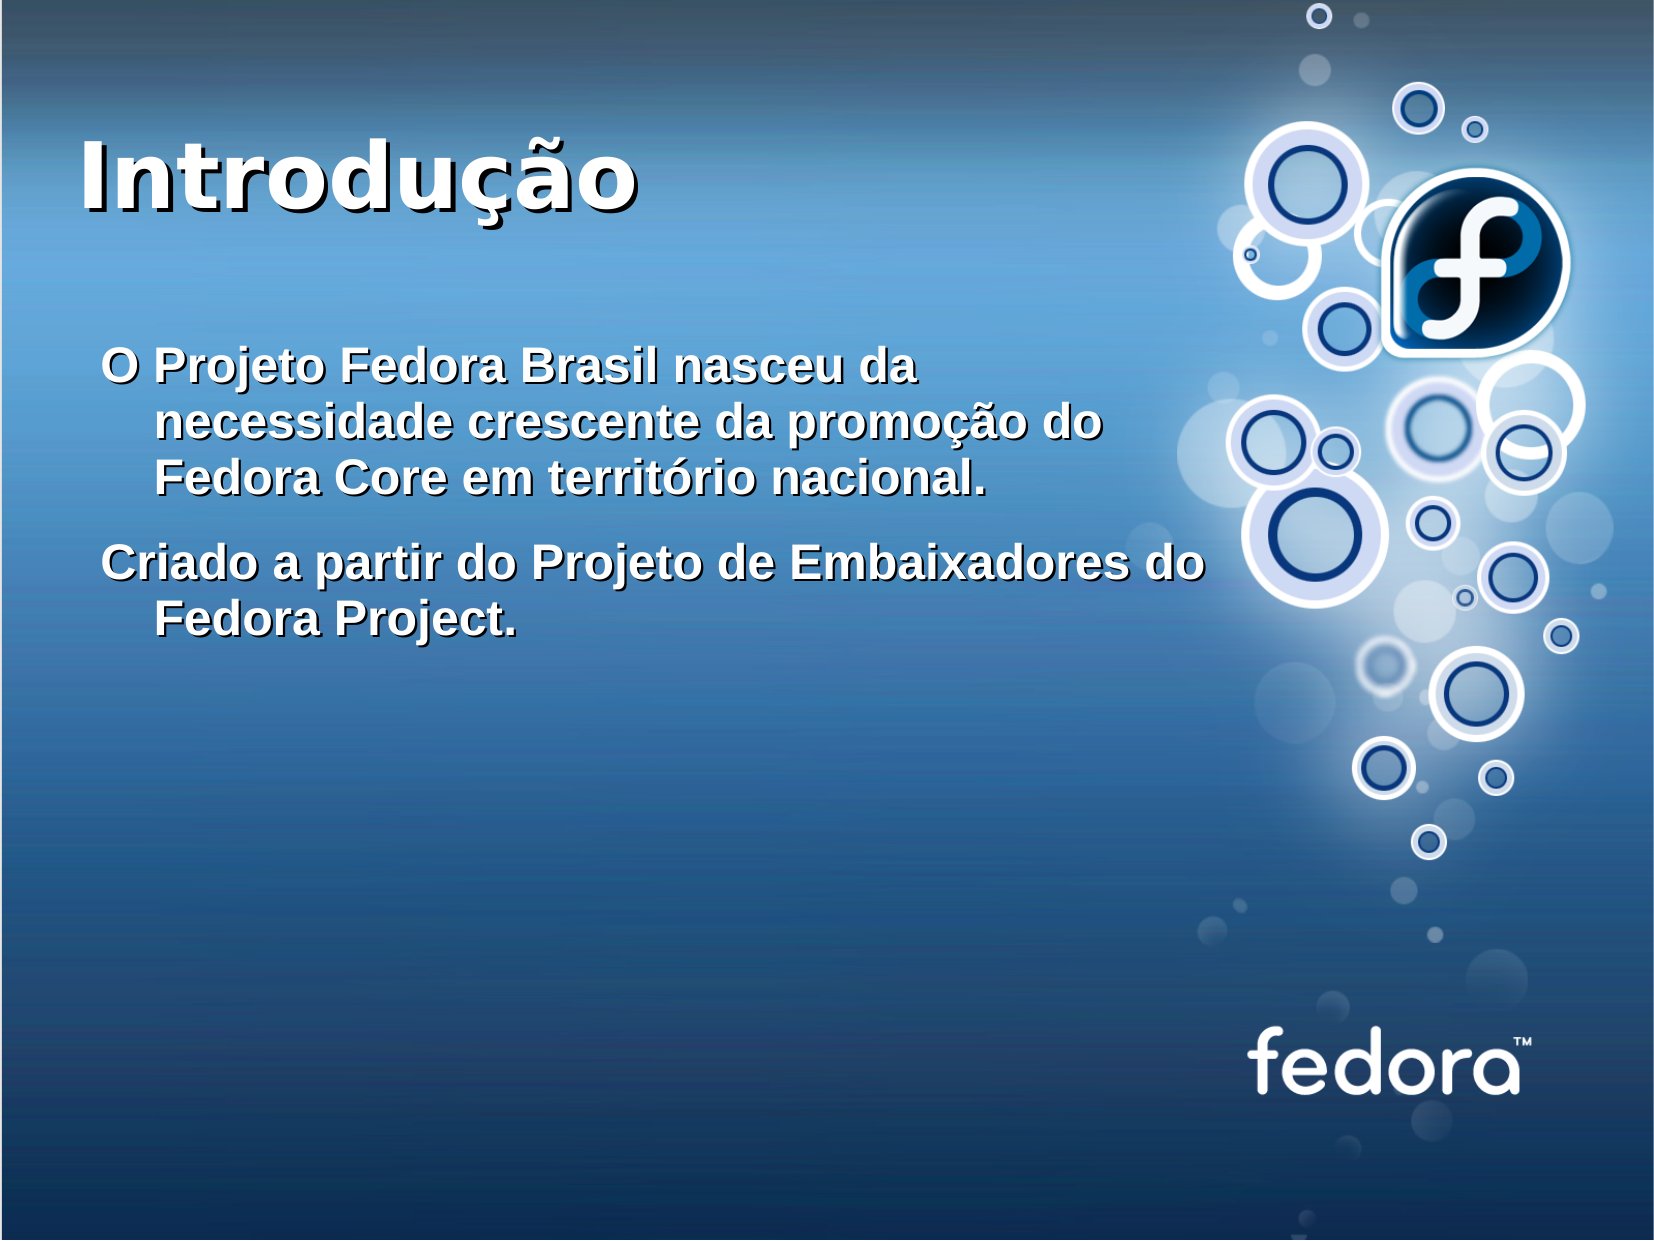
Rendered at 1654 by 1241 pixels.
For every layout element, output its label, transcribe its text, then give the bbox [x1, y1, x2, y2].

title Introdução [76, 73, 1565, 281]
picture [1, 0, 1654, 1240]
list O Projeto Fedora Brasil nasceu da necessidade crescente da promoção do Fedora Core em território nacional. Criado a partir do Projeto de Embaixadores do Fedora Project. [82, 337, 1211, 1156]
